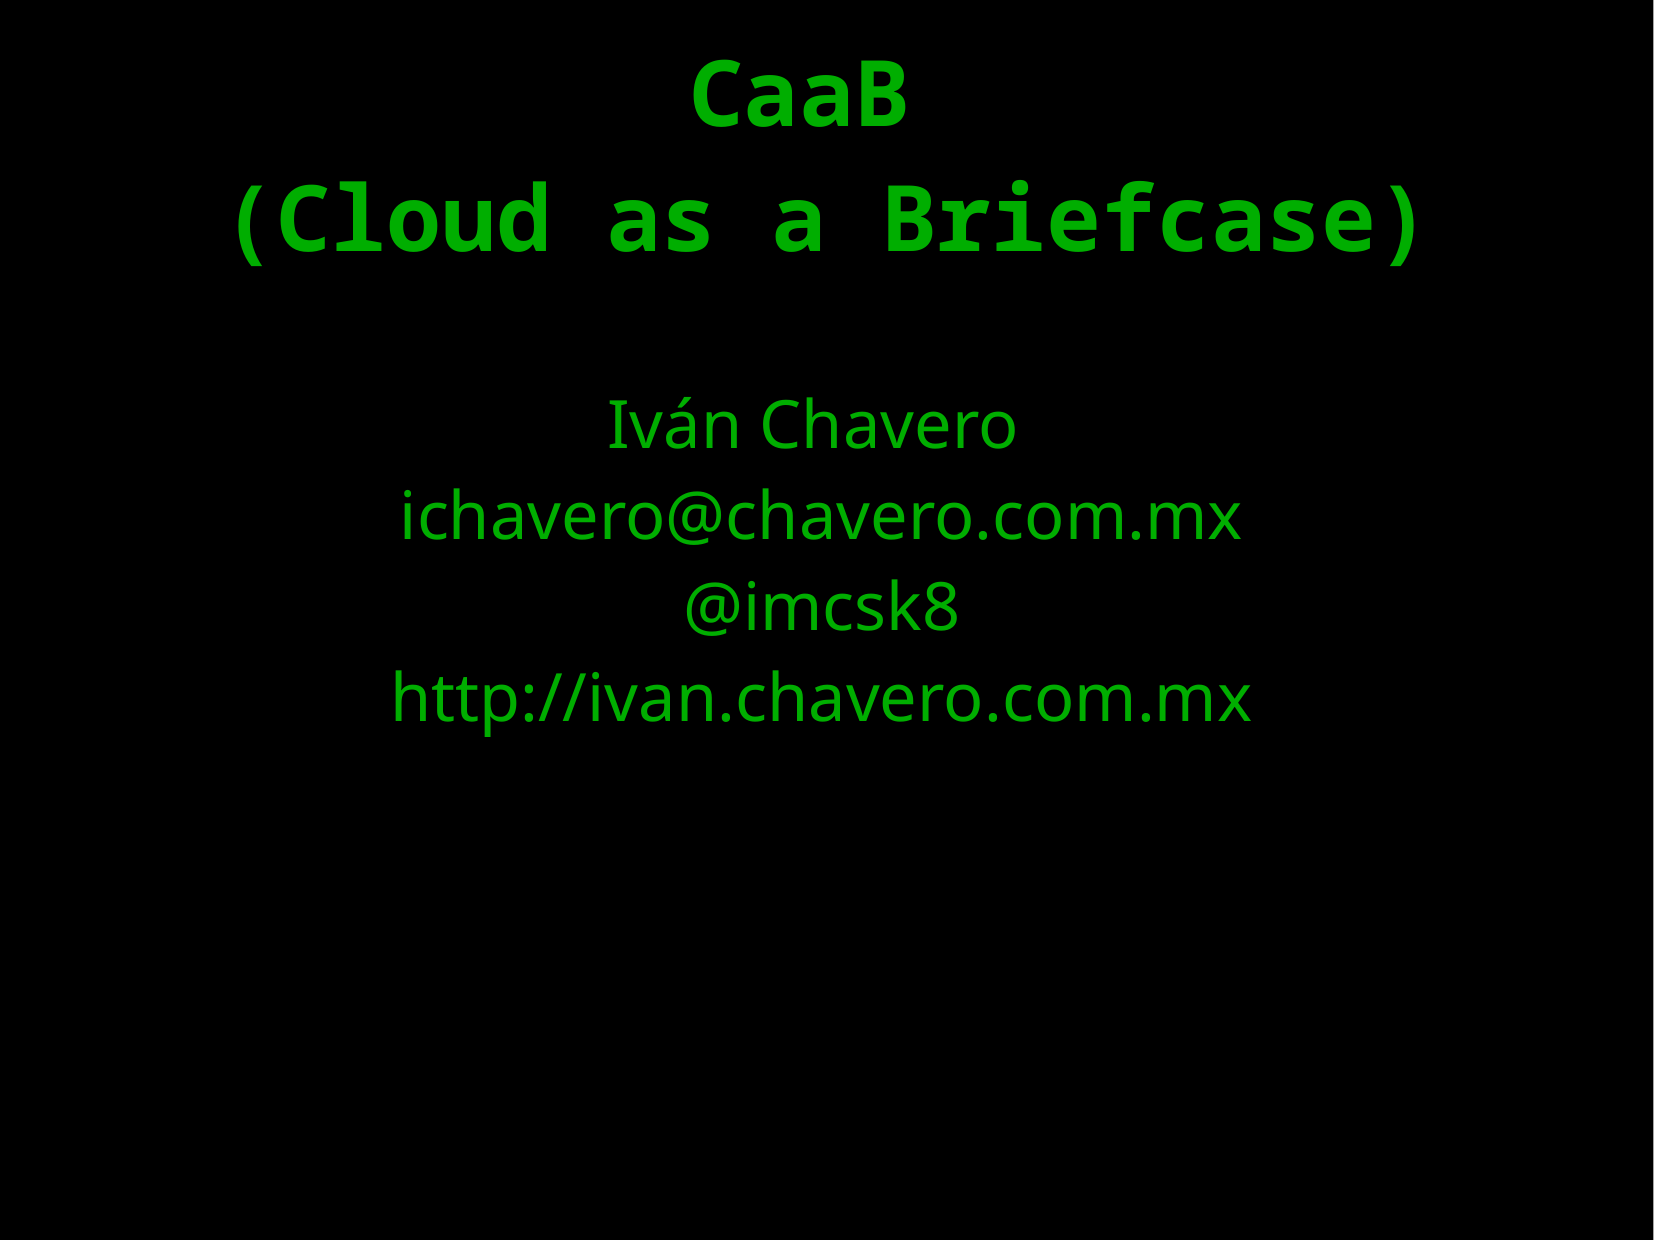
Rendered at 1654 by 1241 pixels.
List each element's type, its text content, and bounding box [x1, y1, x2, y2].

title CaaB (Cloud as a Briefcase) [82, 43, 1571, 263]
subtitle Iván Chavero ichavero@chavero.com.mx @imcsk8 http://ivan.chavero.com.mx [82, 290, 1538, 1010]
